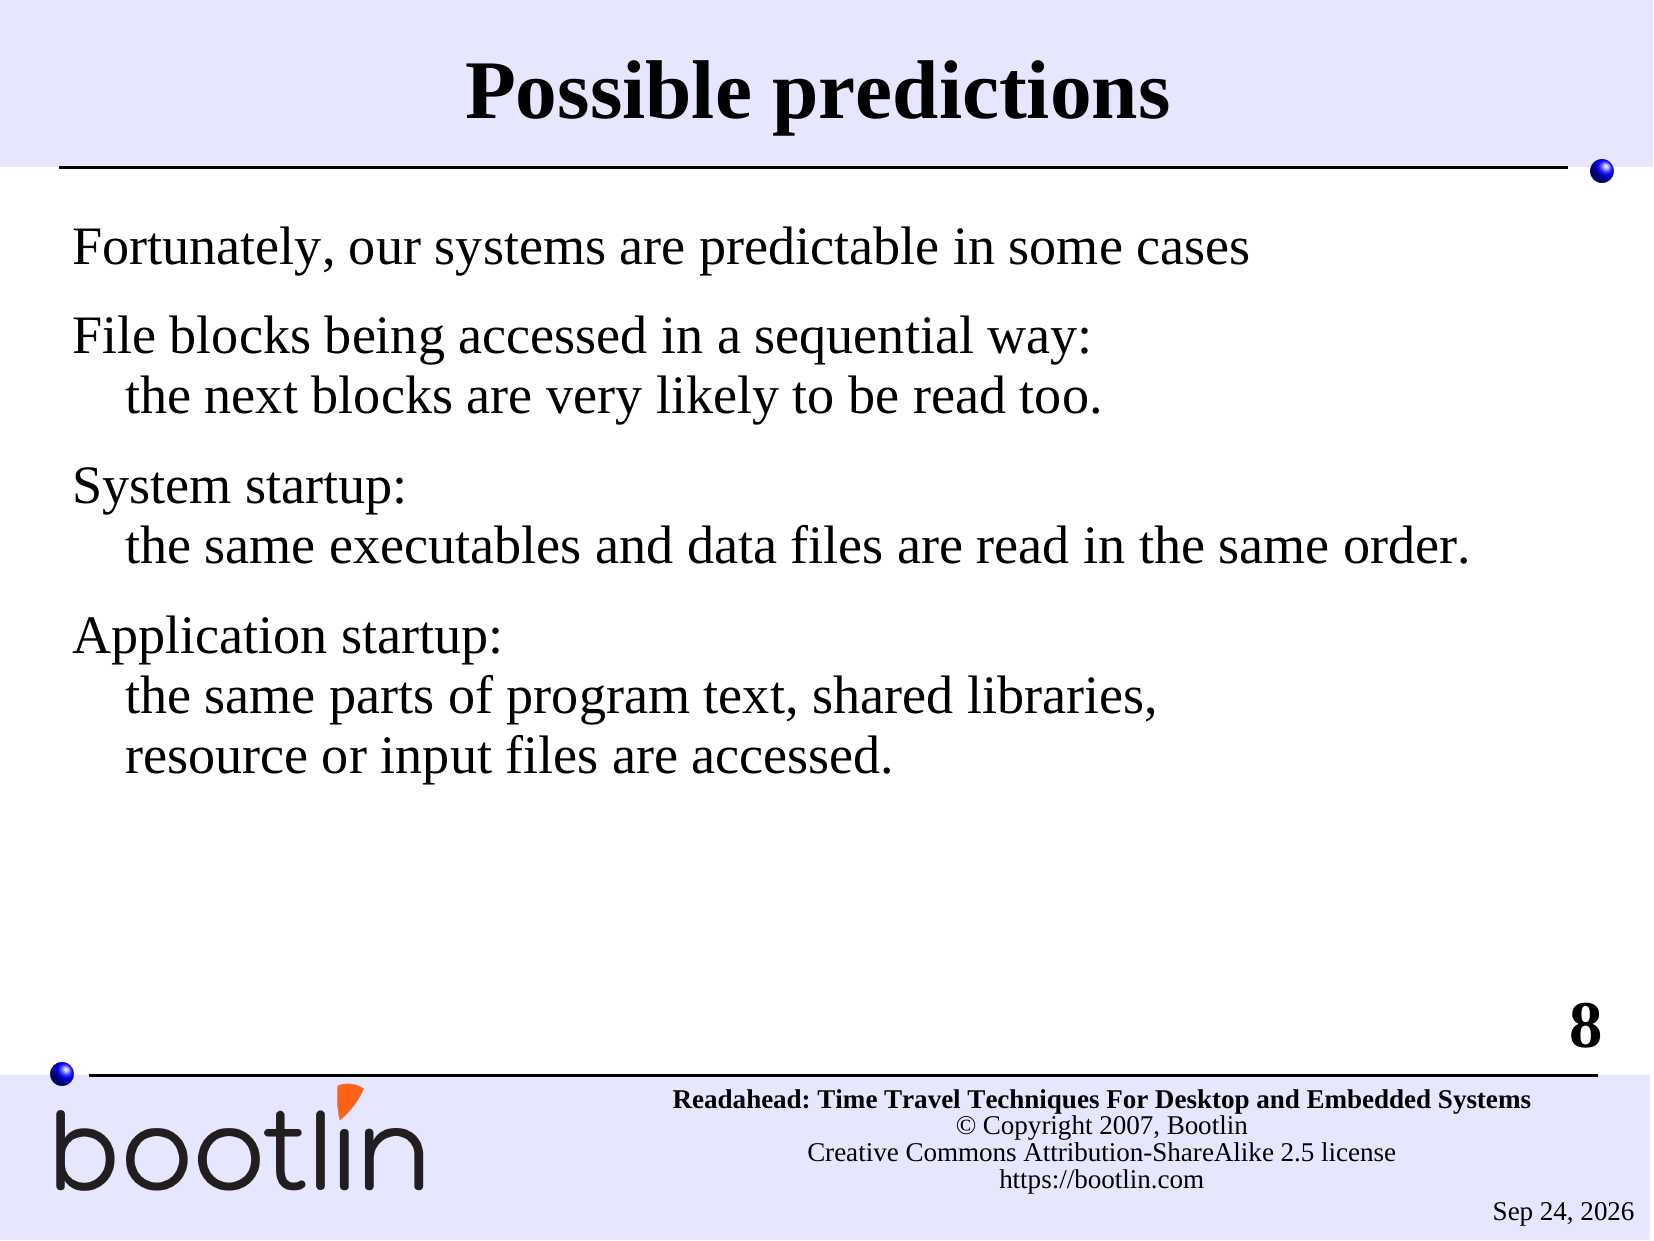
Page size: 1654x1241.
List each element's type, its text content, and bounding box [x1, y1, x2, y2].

list Fortunately, our systems are predictable in some cases File blocks being accessed in a sequential way: the next blocks are very likely to be read too. System startup: the same executables and data files are read in the same order. Application startup: the same parts of program text, shared libraries, resource or input files are accessed. [54, 216, 1574, 1066]
picture [17, 1060, 462, 1230]
title Possible predictions [33, 29, 1604, 153]
